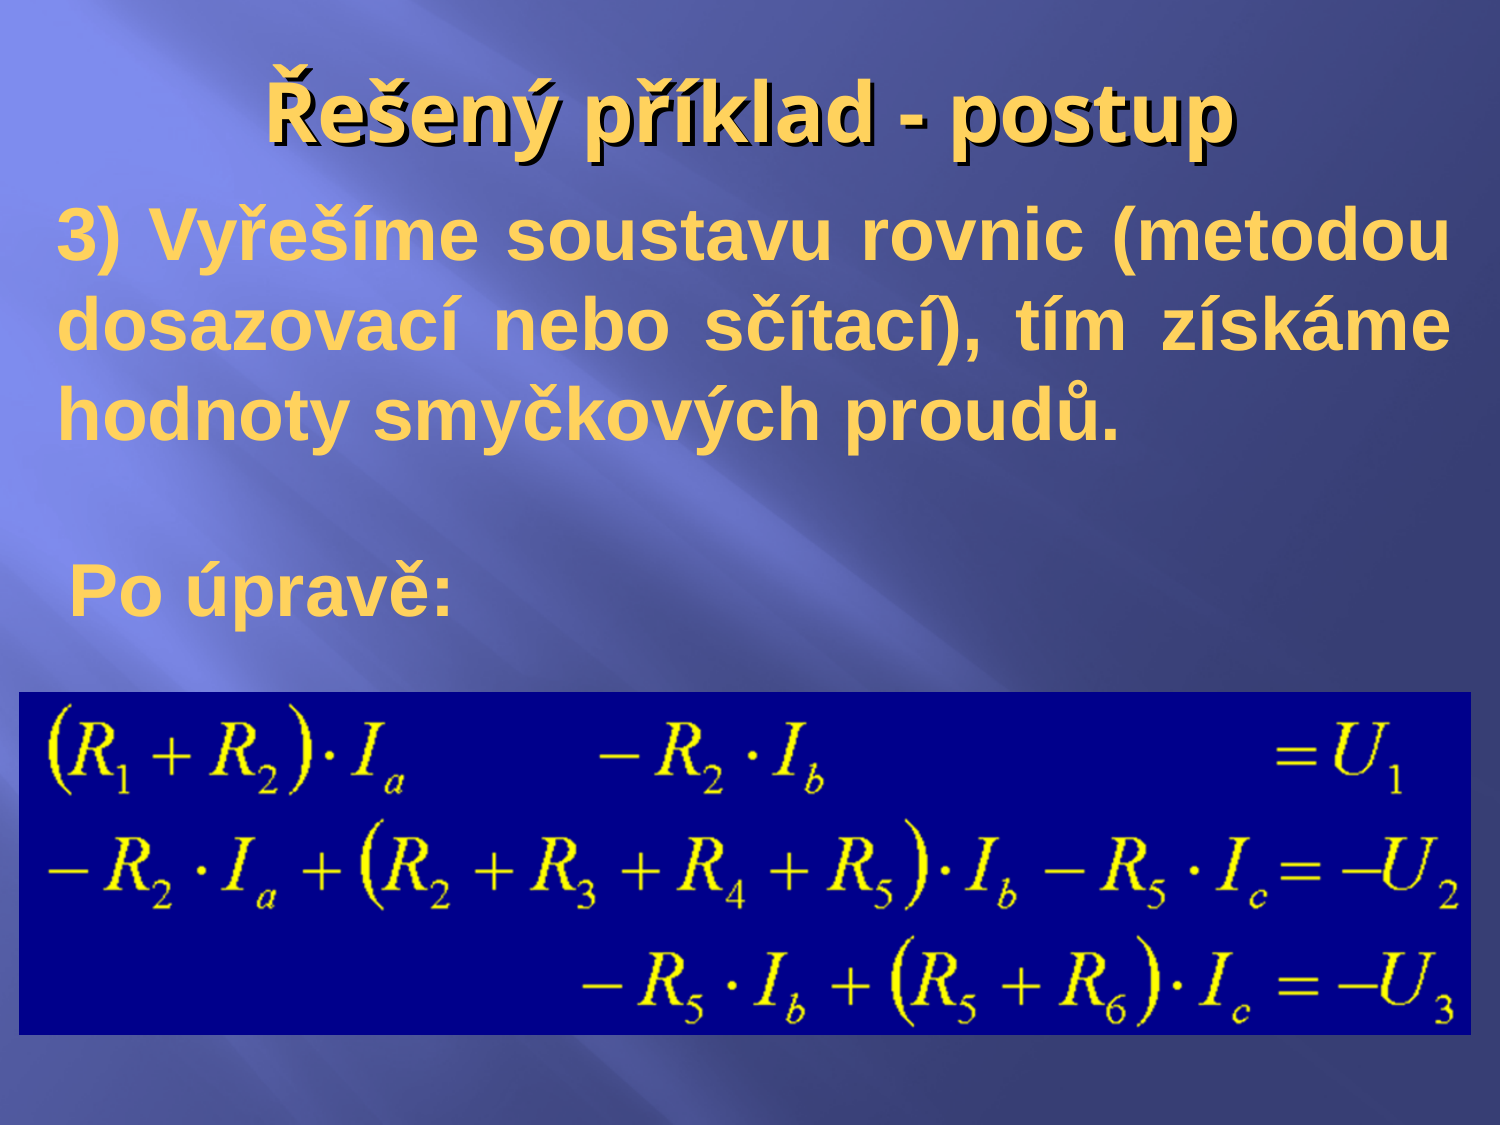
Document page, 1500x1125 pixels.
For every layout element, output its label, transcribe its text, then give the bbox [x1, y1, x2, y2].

text_box Po úpravě: [53, 527, 497, 646]
picture [19, 692, 1471, 1035]
title Řešený příklad - postup [75, 45, 1426, 172]
text_box 3) Vyřešíme soustavu rovnic (metodou dosazovací nebo sčítací), tím získáme hodnoty smyčkových proudů. [41, 172, 1471, 469]
